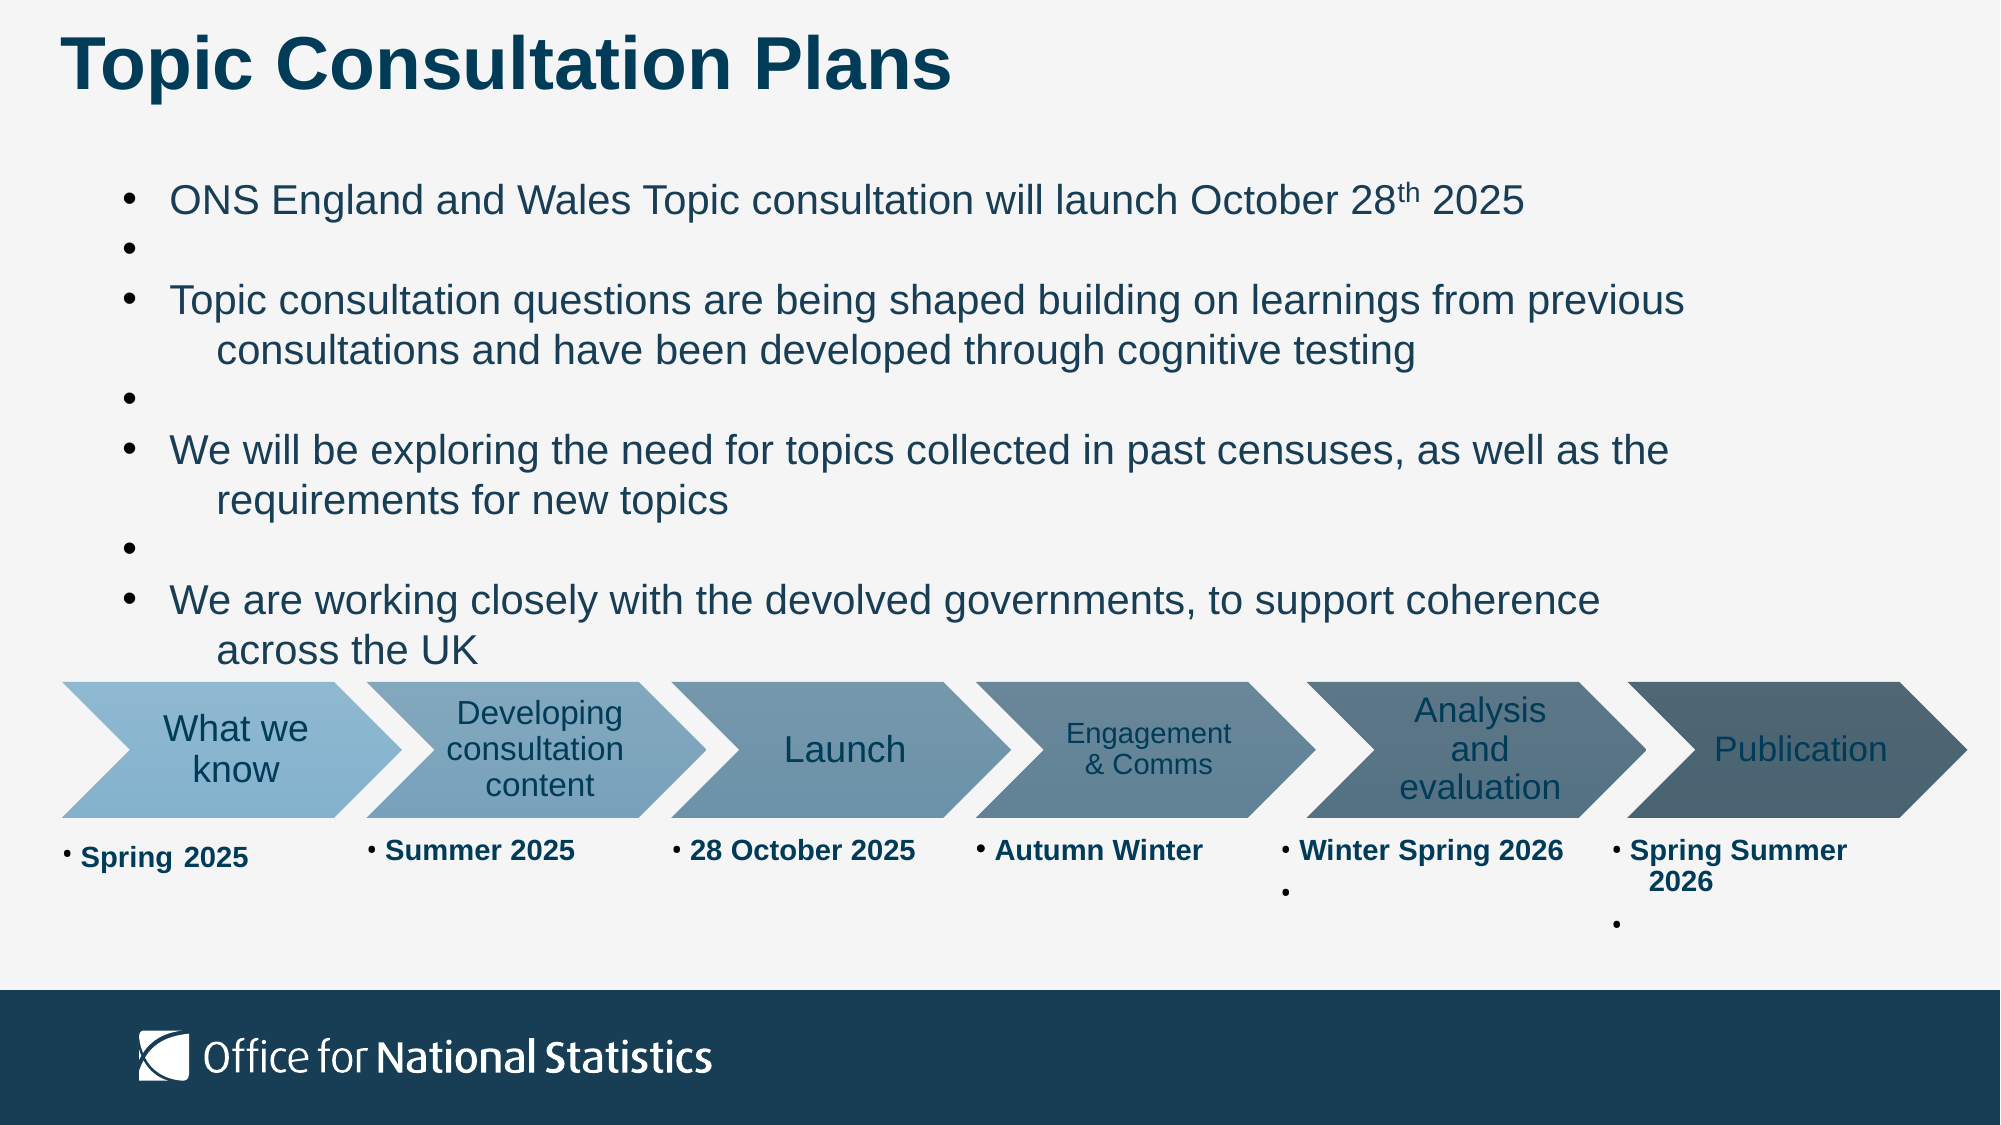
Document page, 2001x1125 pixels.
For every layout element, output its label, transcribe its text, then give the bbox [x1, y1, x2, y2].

text_box 28 October 2025 [671, 834, 944, 954]
text_box Analysis and evaluation [1306, 681, 1647, 818]
text_box Spring Summer 2026 [1611, 834, 1916, 954]
text_box What we know [61, 681, 403, 818]
text_box Publication [1627, 681, 1968, 818]
text_box ONS England and Wales Topic consultation will launch October 28th 2025 Topic consultation questions are being shaped building on learnings from previous consultations and have been developed through cognitive testing We will be exploring the need for topics collected in past censuses, as well as the requirements for new topics We are working closely with the devolved governments, to support coherence across the UK [122, 160, 1724, 681]
text_box Spring 2025 [61, 834, 335, 954]
text_box Summer 2025 [366, 834, 639, 954]
text_box Developing consultation content [366, 681, 707, 818]
text_box Winter Spring 2026 [1280, 834, 1605, 954]
text_box Autumn Winter [975, 834, 1248, 954]
text_box Engagement & Comms [975, 681, 1316, 818]
title Topic Consultation Plans [60, 20, 1786, 108]
text_box Launch [671, 681, 1012, 818]
